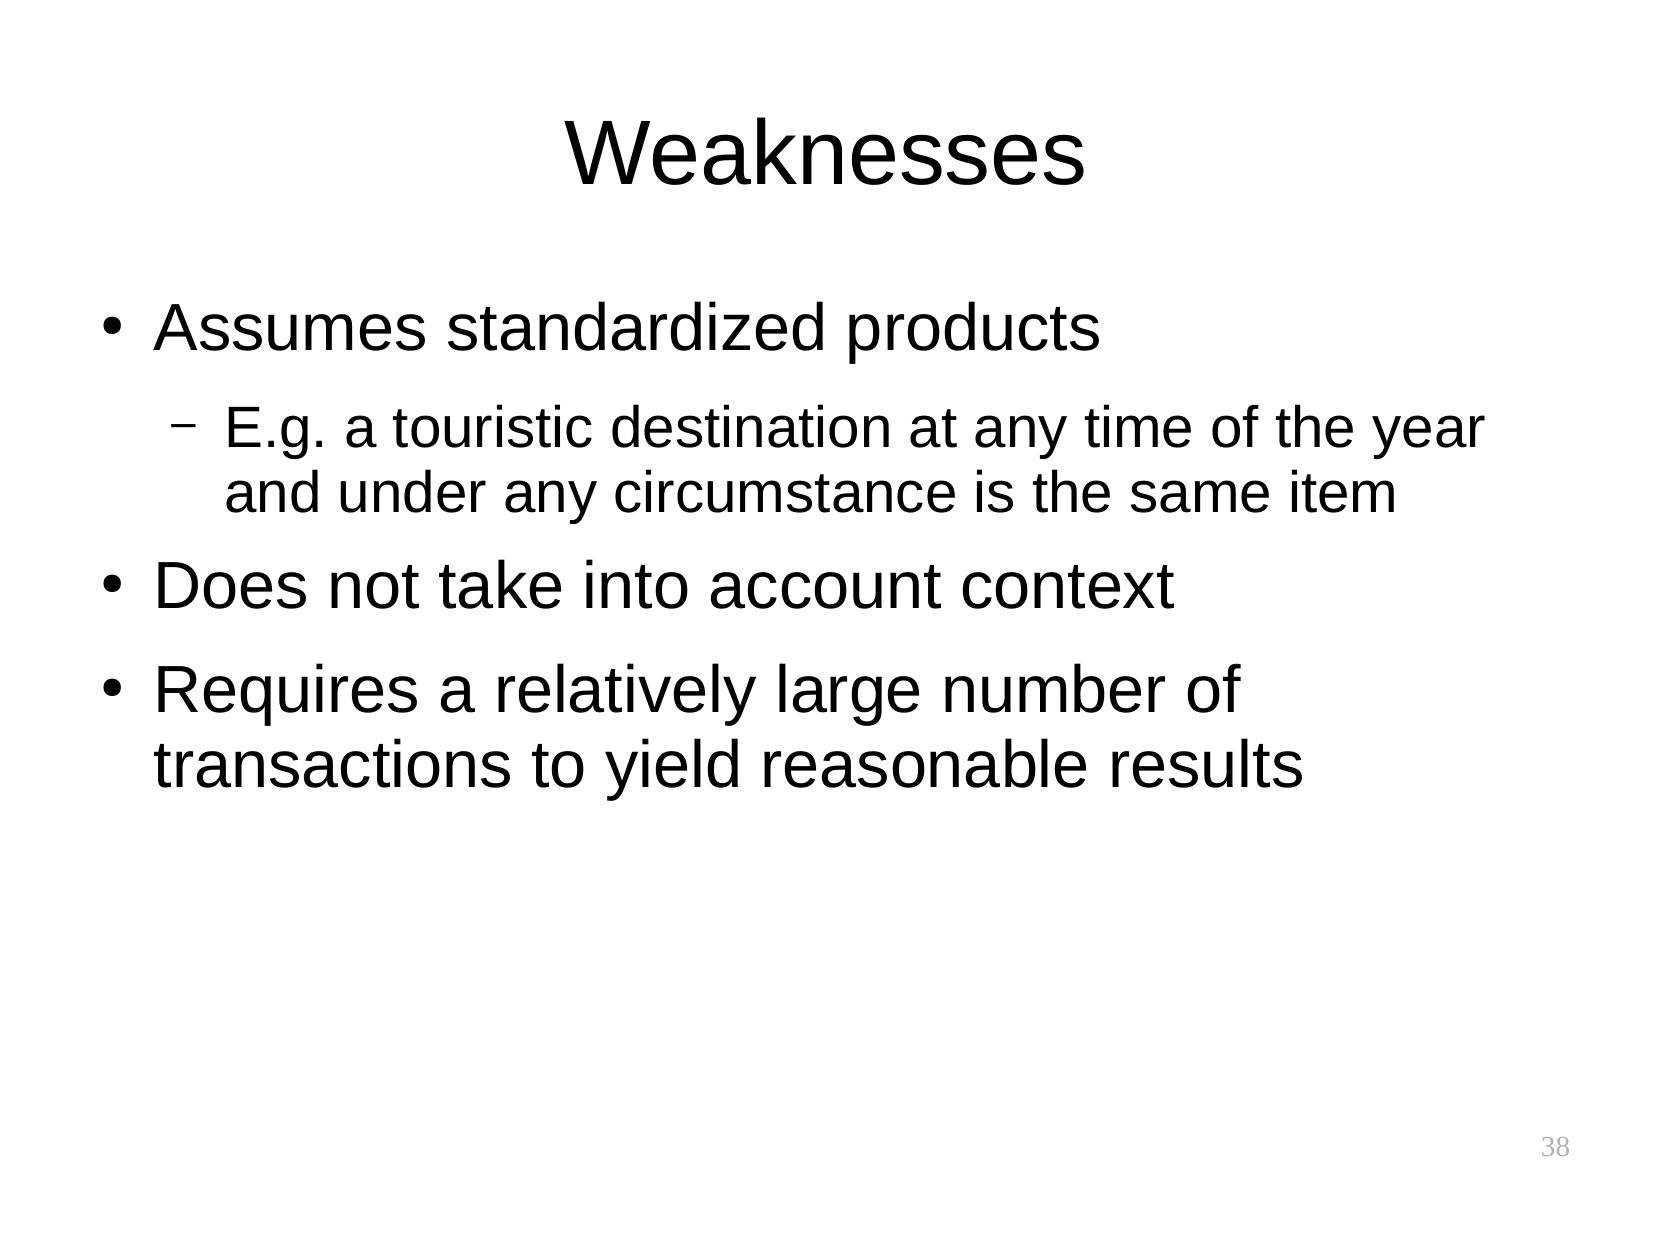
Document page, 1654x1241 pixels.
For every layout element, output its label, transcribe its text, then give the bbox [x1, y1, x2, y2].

title Weaknesses [82, 49, 1571, 257]
list Assumes standardized products E.g. a touristic destination at any time of the year and under any circumstance is the same item Does not take into account context Requires a relatively large number of transactions to yield reasonable results [82, 290, 1571, 1010]
